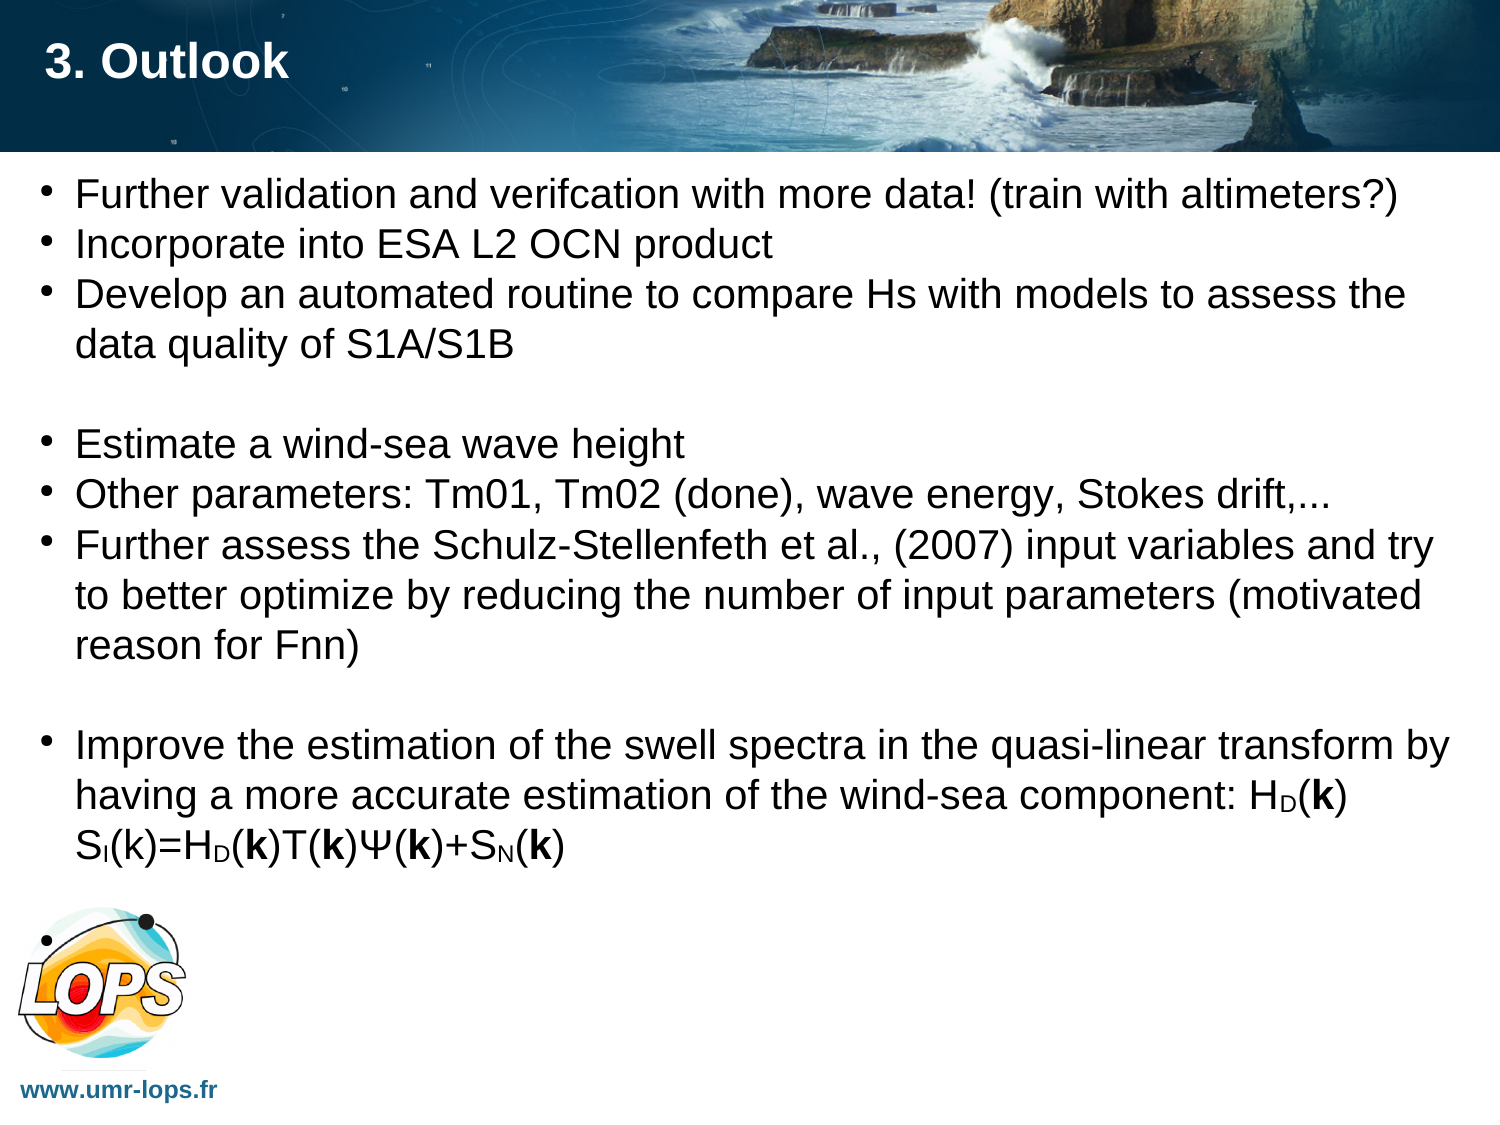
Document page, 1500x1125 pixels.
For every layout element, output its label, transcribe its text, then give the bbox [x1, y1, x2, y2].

text_box 3. Outlook [29, 17, 812, 159]
picture [12, 897, 195, 1071]
picture [0, 0, 1500, 152]
text_box Further validation and verifcation with more data! (train with altimeters?) Incorporate into ESA L2 OCN product Develop an automated routine to compare Hs with models to assess the data quality of S1A/S1B Estimate a wind-sea wave height Other parameters: Tm01, Tm02 (done), wave energy, Stokes drift,... Further assess the Schulz-Stellenfeth et al., (2007) input variables and try to better optimize by reducing the number of input parameters (motivated reason for Fnn) Improve the estimation of the swell spectra in the quasi-linear transform by having a more accurate estimation of the wind-sea component: HD(k) SI(k)=HD(k)T(k)Ψ(k)+SN(k) [24, 159, 1467, 1003]
